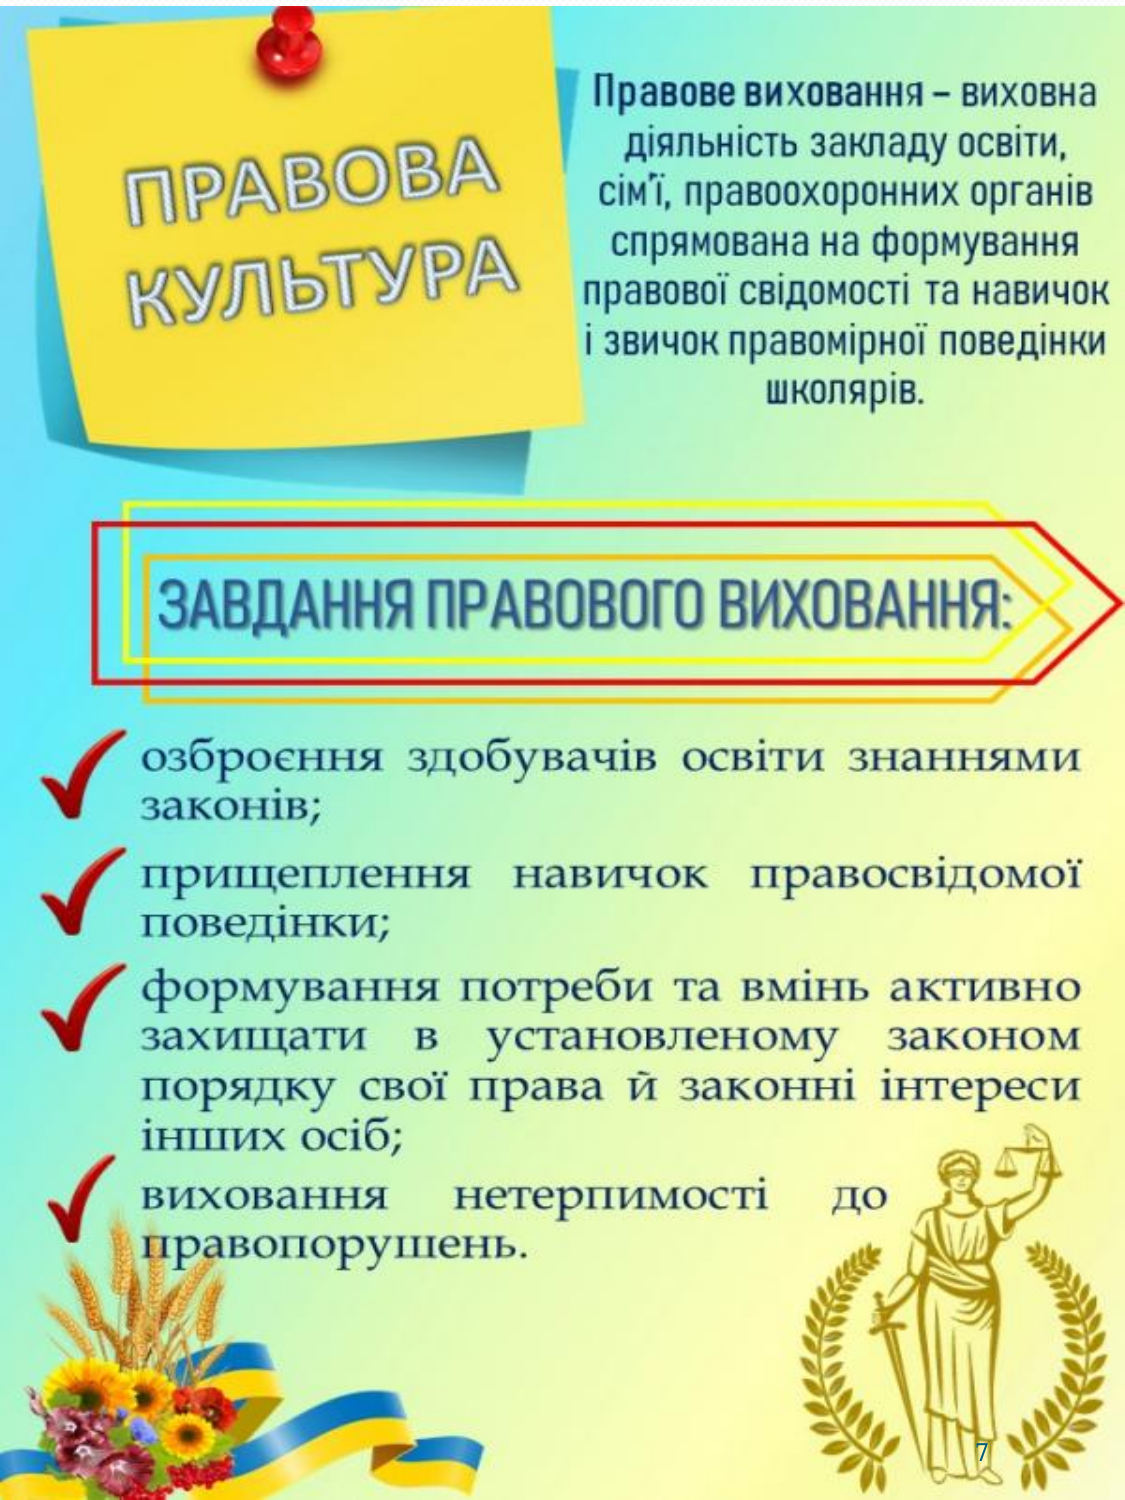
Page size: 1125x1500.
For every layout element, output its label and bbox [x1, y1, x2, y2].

picture [0, 6, 1125, 1500]
text_box [975, 1390, 1069, 1471]
